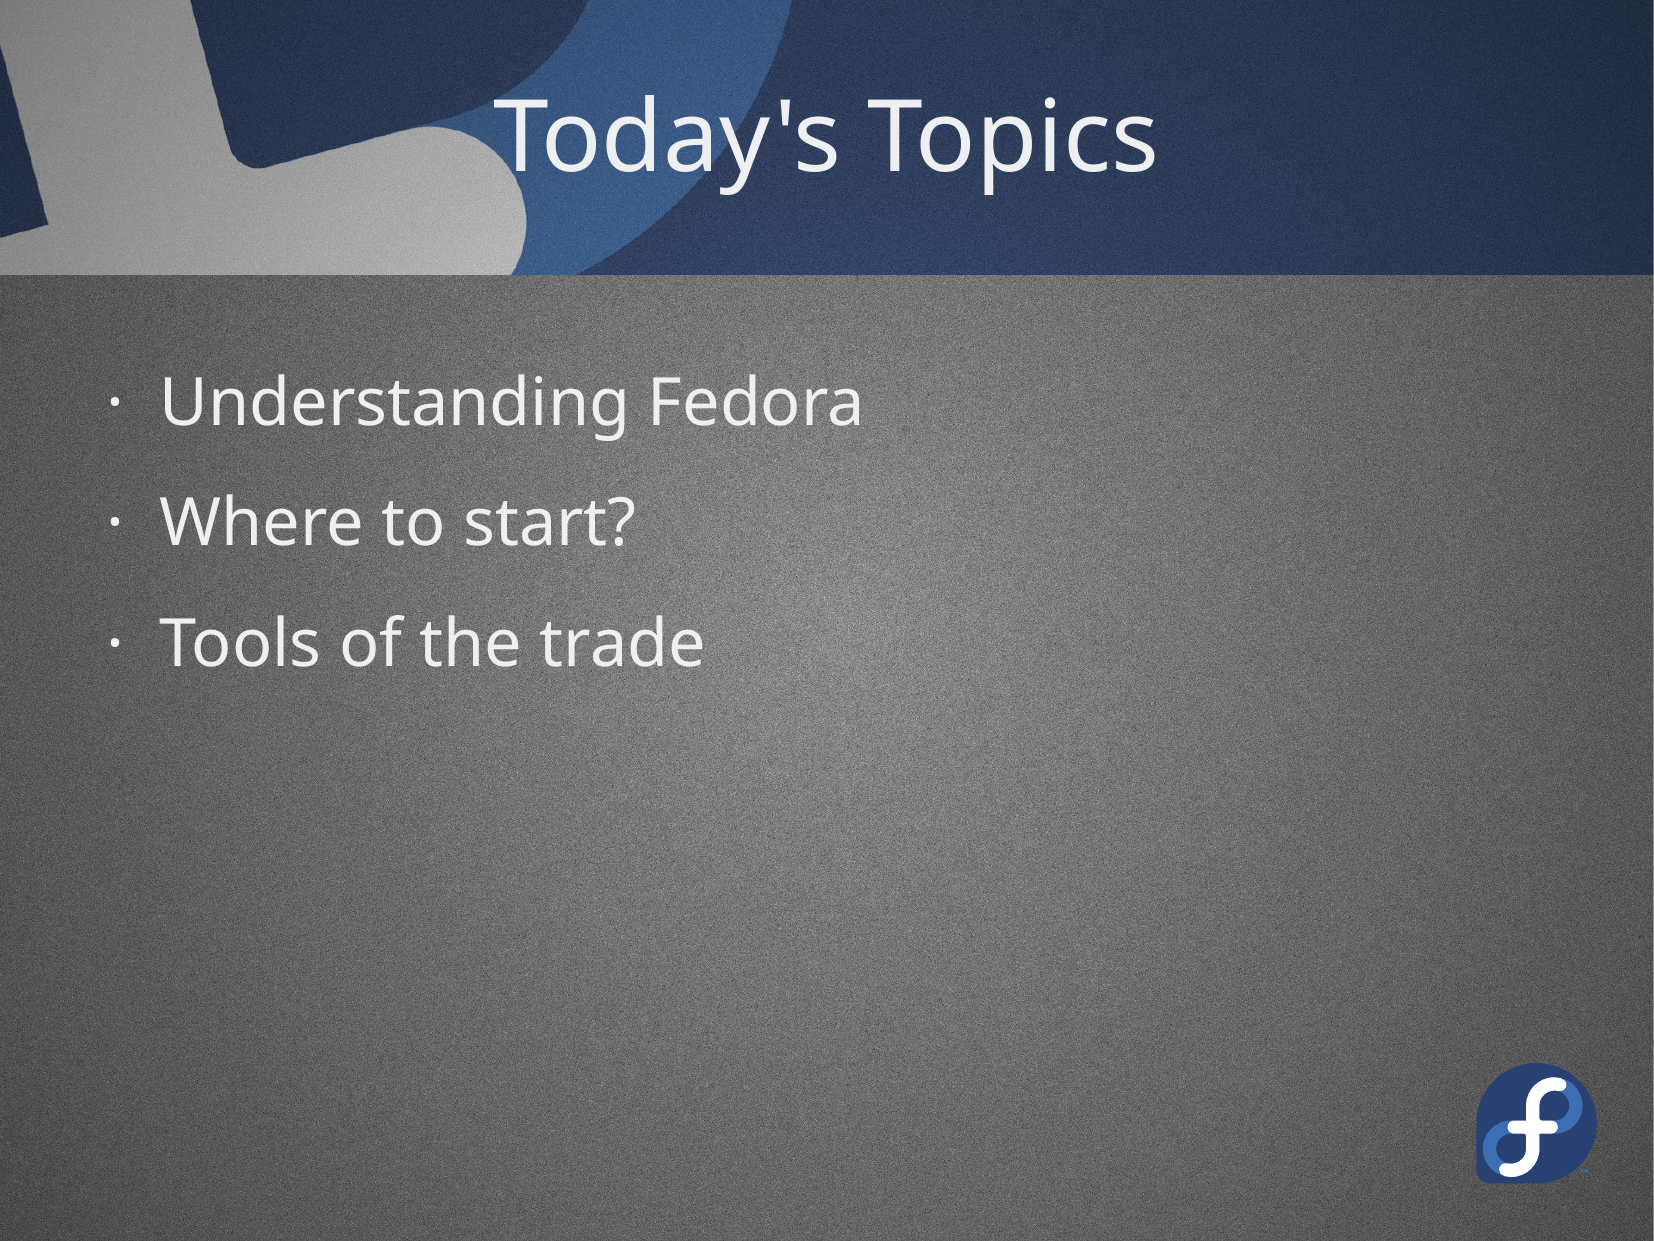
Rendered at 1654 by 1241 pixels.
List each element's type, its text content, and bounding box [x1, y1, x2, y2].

title Today's Topics [88, 29, 1565, 237]
list Understanding Fedora Where to start? Tools of the trade [88, 354, 1565, 1063]
picture [0, 0, 1654, 1241]
